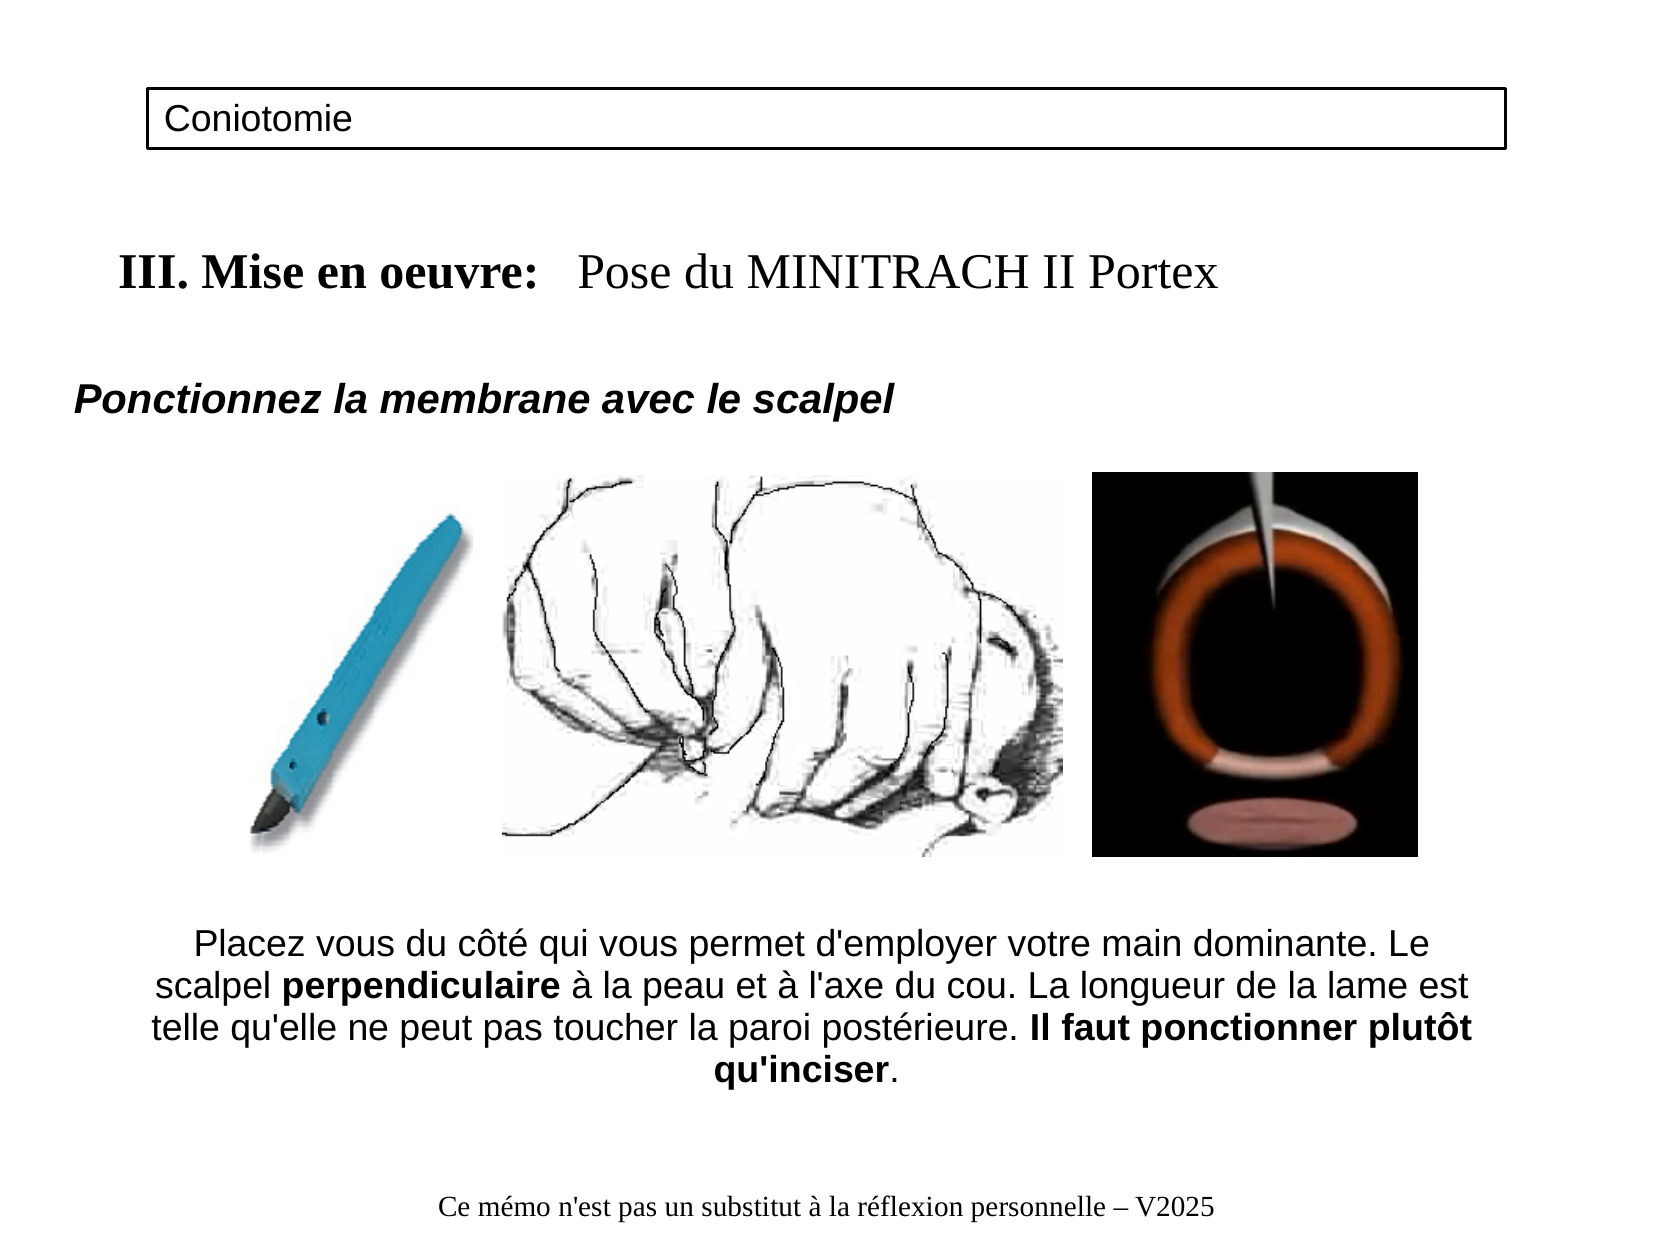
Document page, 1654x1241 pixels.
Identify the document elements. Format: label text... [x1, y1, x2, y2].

text_box Coniotomie [147, 88, 1506, 149]
text_box Placez vous du côté qui vous permet d'employer votre main dominante. Le scalpel perpendiculaire à la peau et à l'axe du cou. La longueur de la lame est telle qu'elle ne peut pas toucher la paroi postérieure. Il faut ponctionner plutôt qu'inciser. [118, 915, 1506, 1102]
text_box Ponctionnez la membrane avec le scalpel [59, 368, 1182, 431]
picture [501, 475, 1063, 857]
text_box Ce mémo n'est pas un substitut à la réflexion personnelle – V2025 [358, 1182, 1296, 1231]
text_box III. Mise en oeuvre: Pose du MINITRACH II Portex [103, 236, 1518, 309]
picture [1092, 472, 1418, 857]
picture [236, 501, 473, 857]
